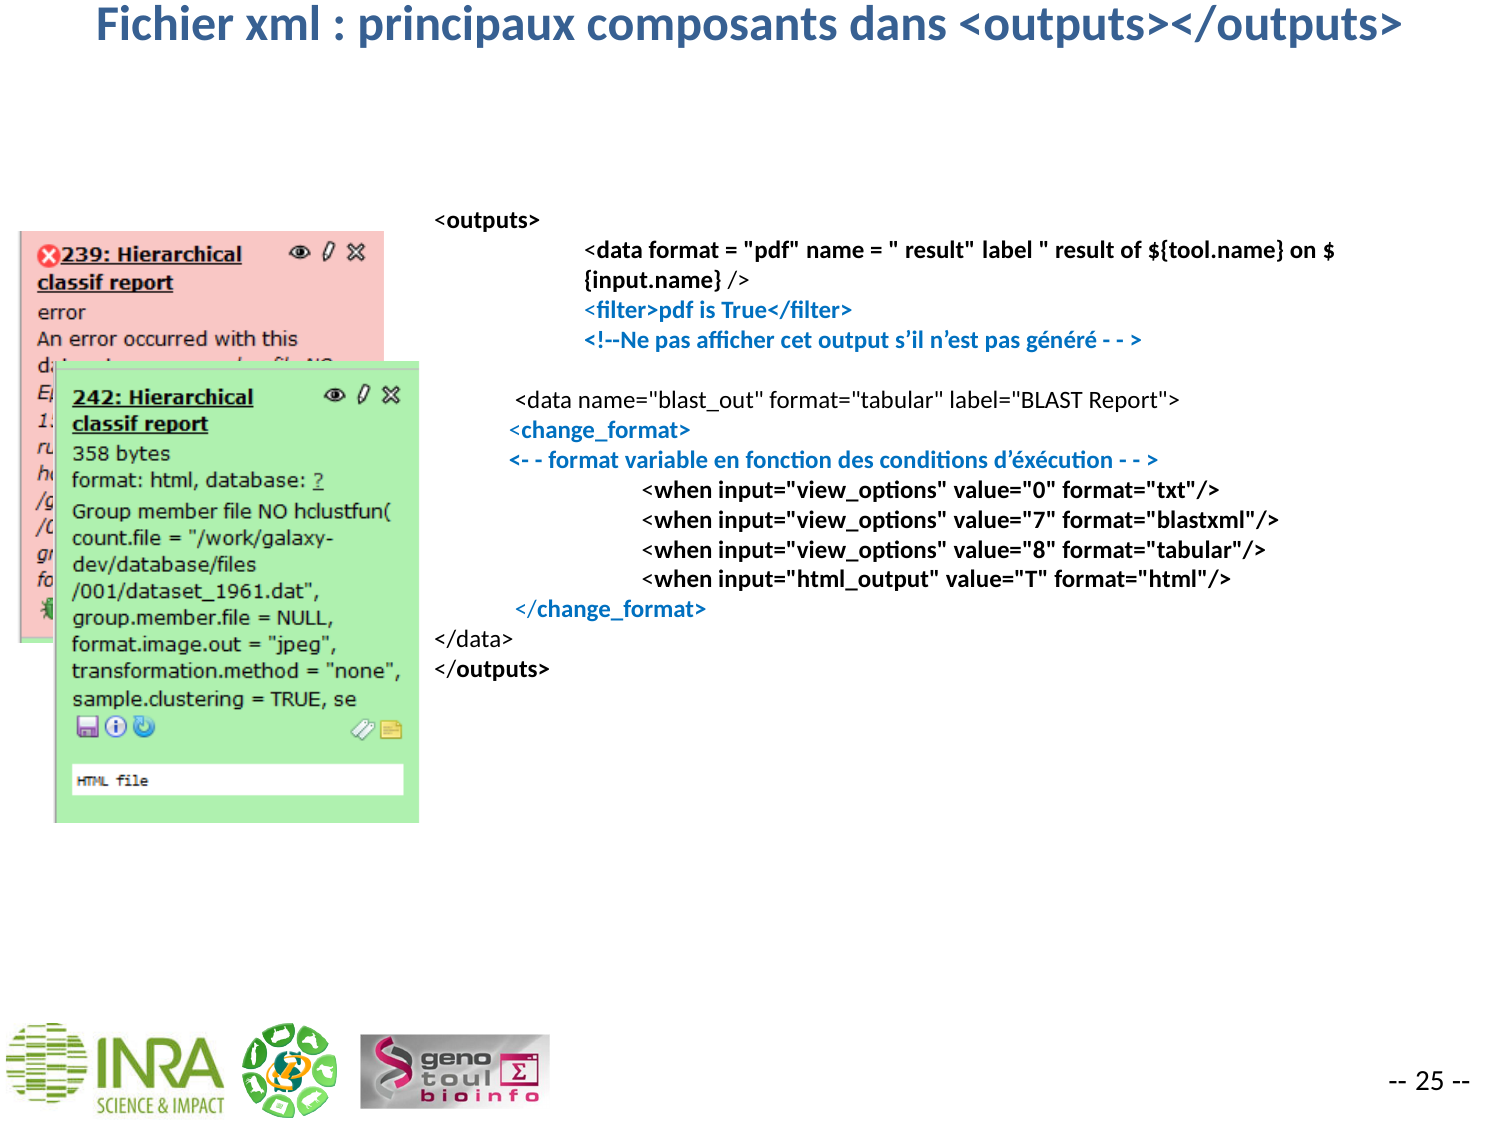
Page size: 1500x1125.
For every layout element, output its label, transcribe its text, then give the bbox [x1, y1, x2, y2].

picture [5, 1023, 225, 1125]
picture [360, 1034, 550, 1109]
text_box Fichier xml : principaux composants dans <outputs></outputs> [0, 0, 1500, 73]
text_box <outputs> <data format = "pdf" name = " result" label " result of ${tool.name} on ${input.name} /> <filter>pdf is True</filter> <!--Ne pas afficher cet output s’il n’est pas généré - - > <data name="blast_out" format="tabular" label="BLAST Report"> <change_format> <- - format variable en fonction des conditions d’éxécution - - > <when input="view_options" value="0" format="txt"/> <when input="view_options" value="7" format="blastxml"/> <when input="view_options" value="8" format="tabular"/> <when input="html_output" value="T" format="html"/> </change_format> </data> </outputs> [419, 196, 1482, 690]
picture [242, 1023, 337, 1118]
picture [17, 231, 420, 823]
